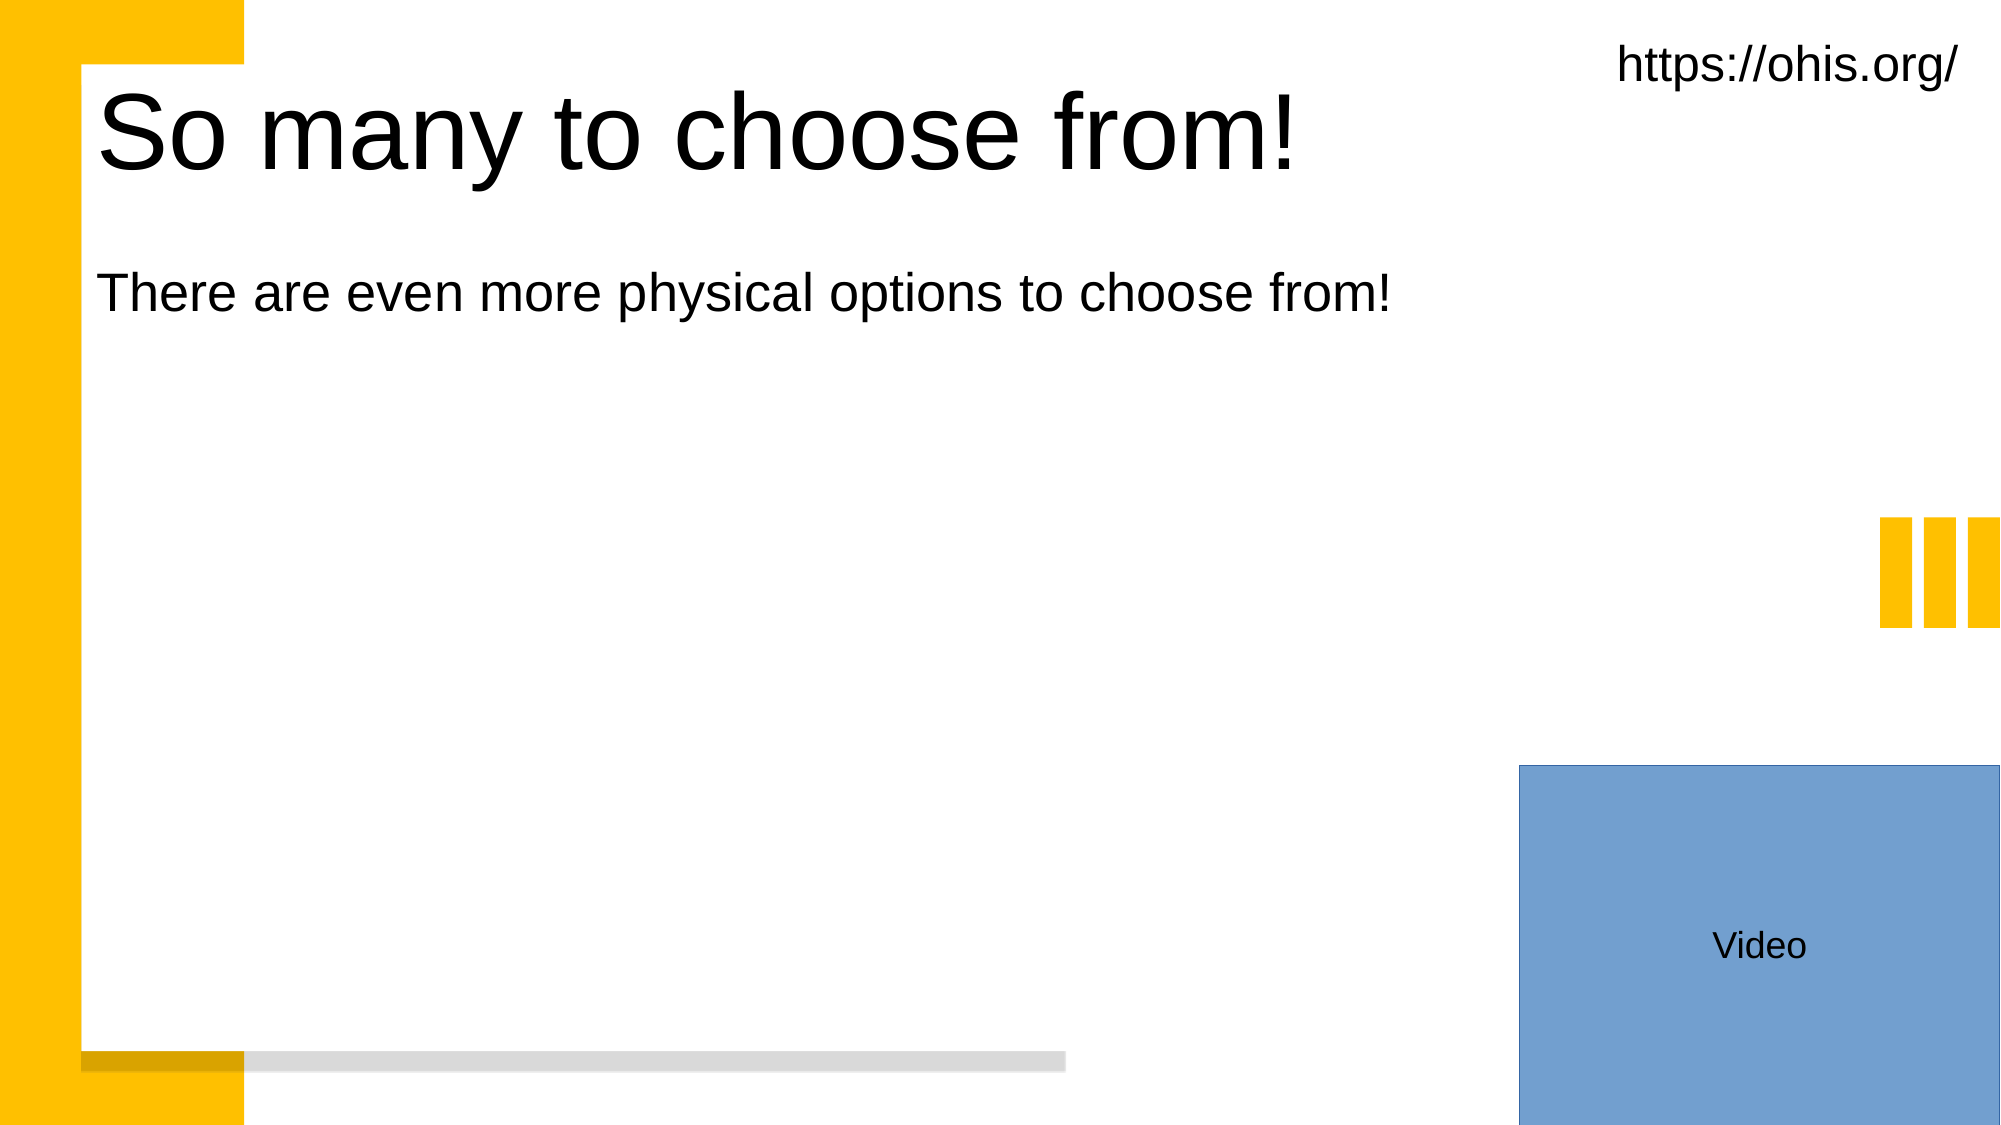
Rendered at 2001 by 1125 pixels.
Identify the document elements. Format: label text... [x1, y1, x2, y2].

text_box Video [1519, 765, 2000, 1125]
text_box There are even more physical options to choose from! [81, 254, 1516, 1036]
text_box So many to choose from! [81, 64, 1921, 201]
text_box https://ohis.org/ [1590, 29, 1974, 105]
text_box [0, 0, 2000, 1125]
